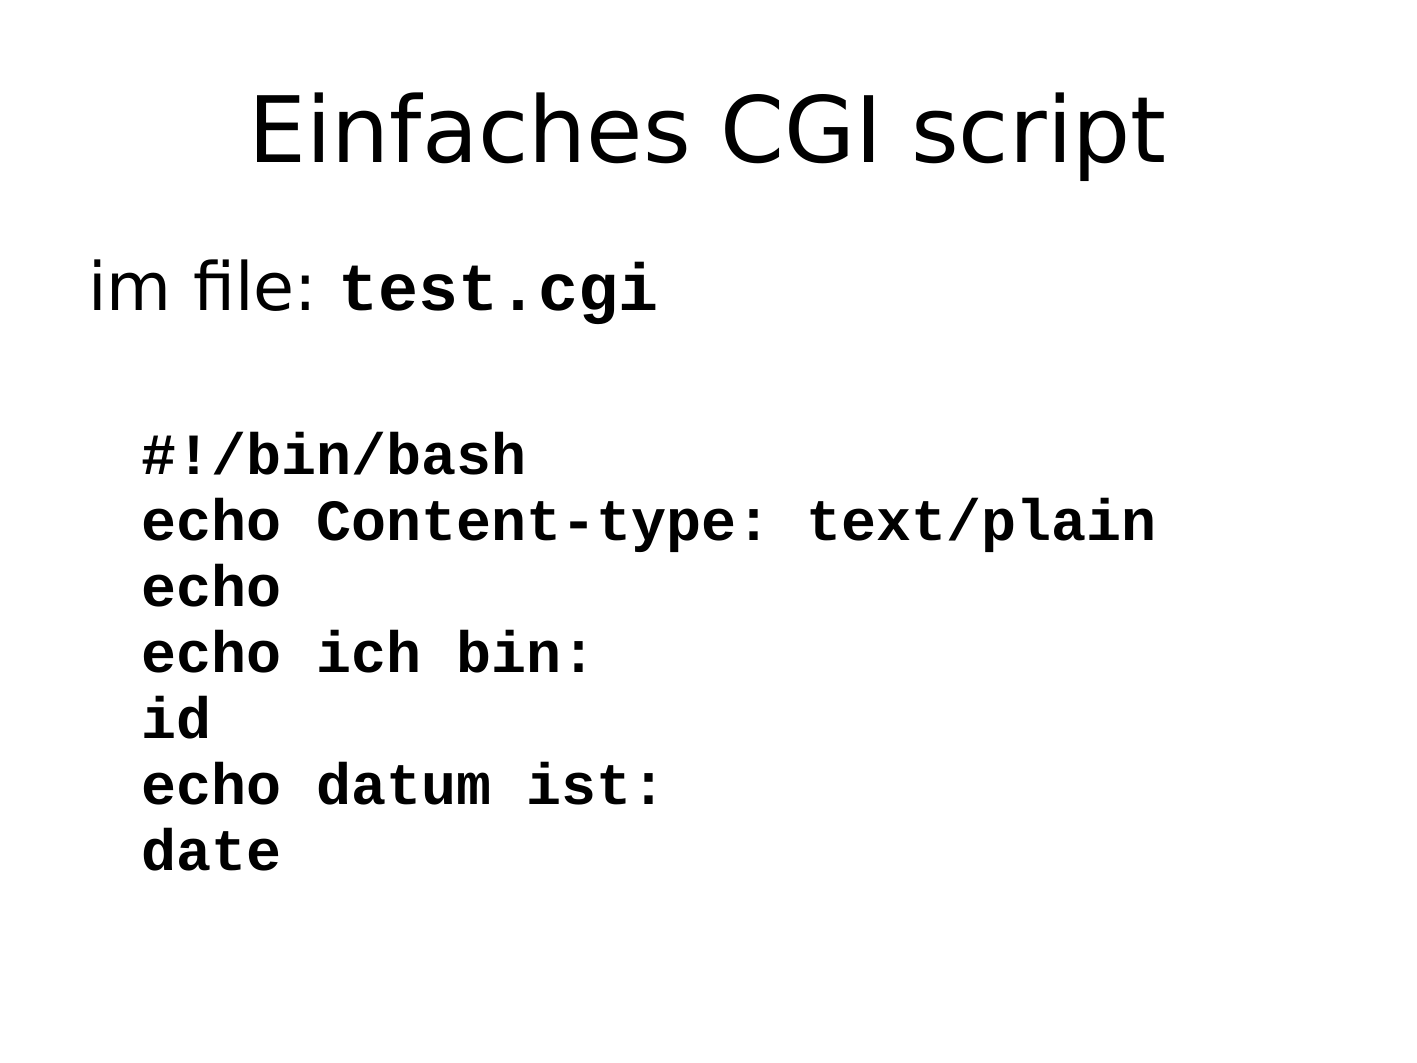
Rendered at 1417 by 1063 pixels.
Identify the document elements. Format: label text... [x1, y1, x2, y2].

list im file: test.cgi #!/bin/bash echo Content-type: text/plain echo echo ich bin: id echo datum ist: date [70, 248, 1346, 936]
title Einfaches CGI script [70, 49, 1346, 213]
